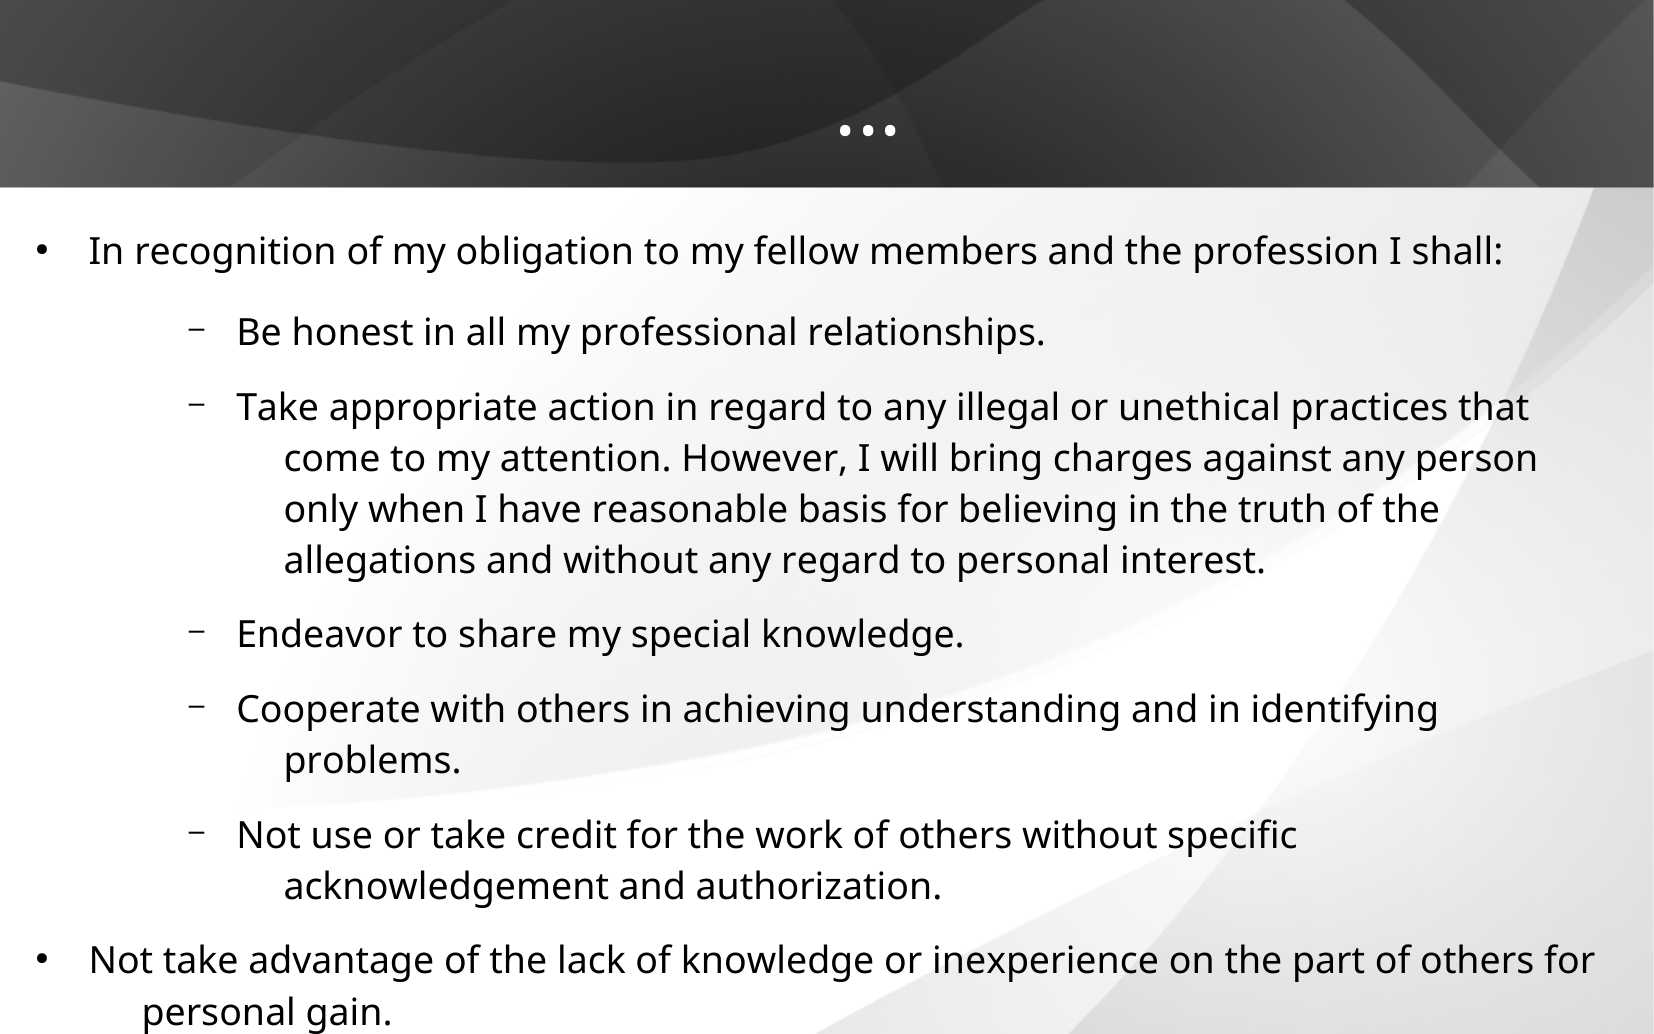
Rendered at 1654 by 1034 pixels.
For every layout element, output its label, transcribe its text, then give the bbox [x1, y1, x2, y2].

title ... [124, 0, 1613, 208]
picture [0, 0, 1654, 1034]
list In recognition of my obligation to my fellow members and the profession I shall: Be honest in all my professional relationships. Take appropriate action in regard to any illegal or unethical practices that come to my attention. However, I will bring charges against any person only when I have reasonable basis for believing in the truth of the allegations and without any regard to personal interest. Endeavor to share my special knowledge. Cooperate with others in achieving understanding and in identifying problems. Not use or take credit for the work of others without specific acknowledgement and authorization. Not take advantage of the lack of knowledge or inexperience on the part of others for personal gain. [0, 225, 1613, 1034]
